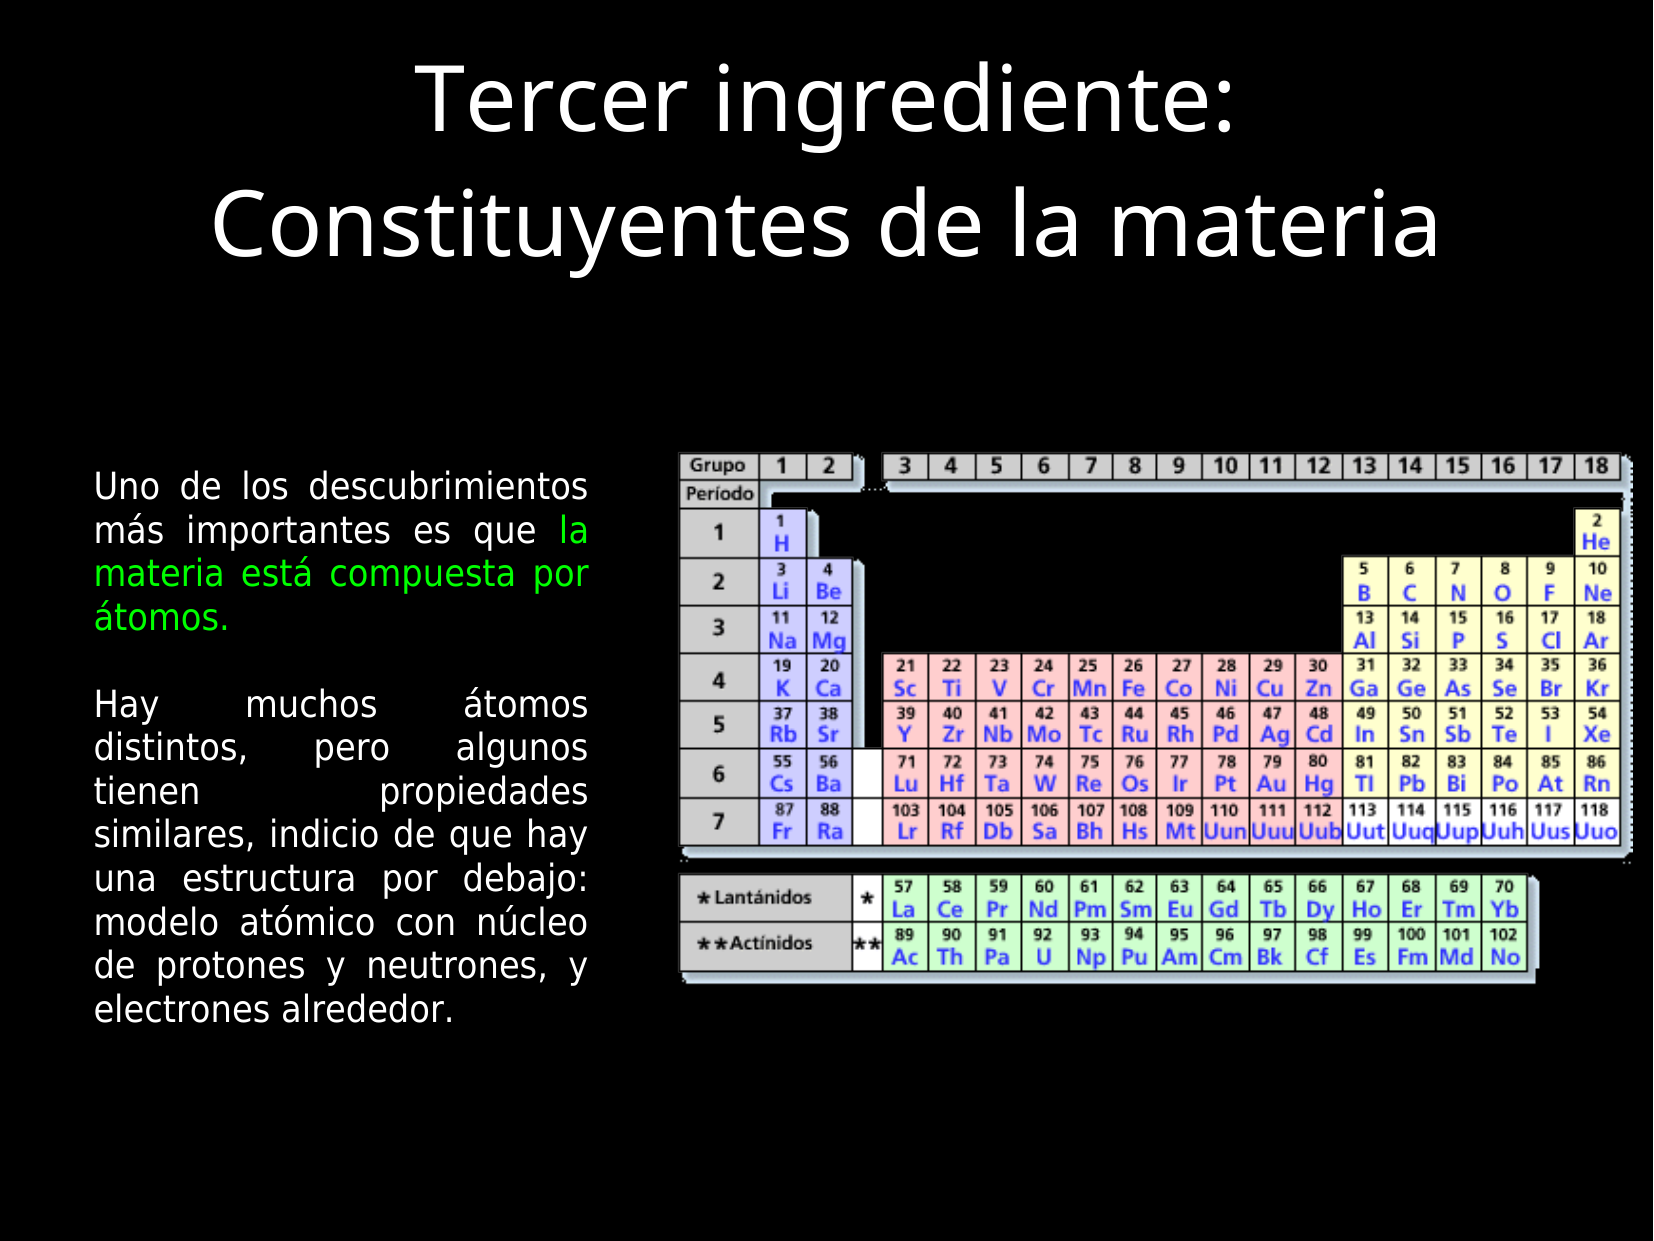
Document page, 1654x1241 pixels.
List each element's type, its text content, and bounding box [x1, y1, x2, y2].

picture [675, 449, 1633, 988]
text_box Uno de los descubrimientos más importantes es que la materia está compuesta por átomos. Hay muchos átomos distintos, pero algunos tienen propiedades similares, indicio de que hay una estructura por debajo: modelo atómico con núcleo de protones y neutrones, y electrones alrededor. [78, 457, 604, 1039]
title Tercer ingrediente: Constituyentes de la materia [82, 15, 1571, 303]
